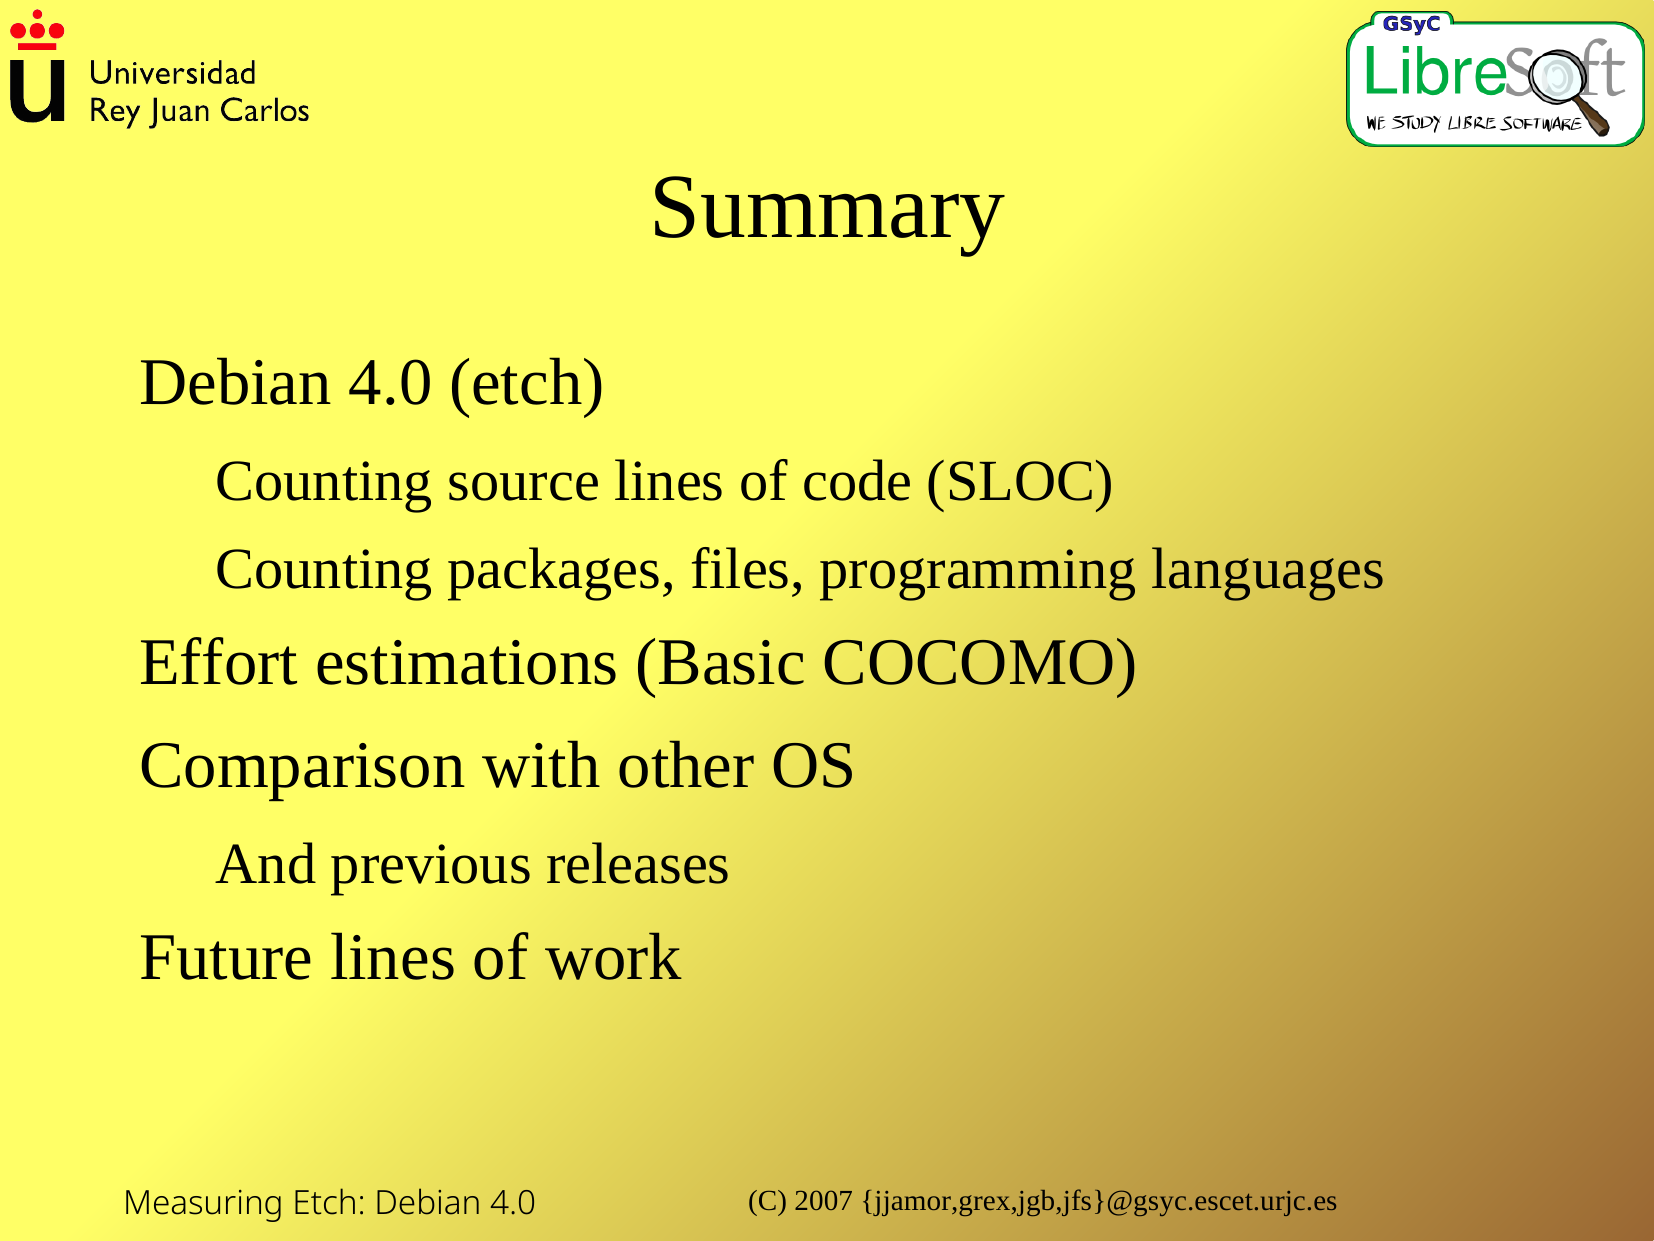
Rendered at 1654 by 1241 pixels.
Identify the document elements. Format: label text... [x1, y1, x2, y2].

title Summary [121, 102, 1534, 310]
picture [1346, 11, 1645, 147]
list Debian 4.0 (etch) Counting source lines of code (SLOC) Counting packages, files, programming languages Effort estimations (Basic COCOMO) Comparison with other OS And previous releases Future lines of work [121, 344, 1534, 1201]
picture [10, 9, 309, 129]
